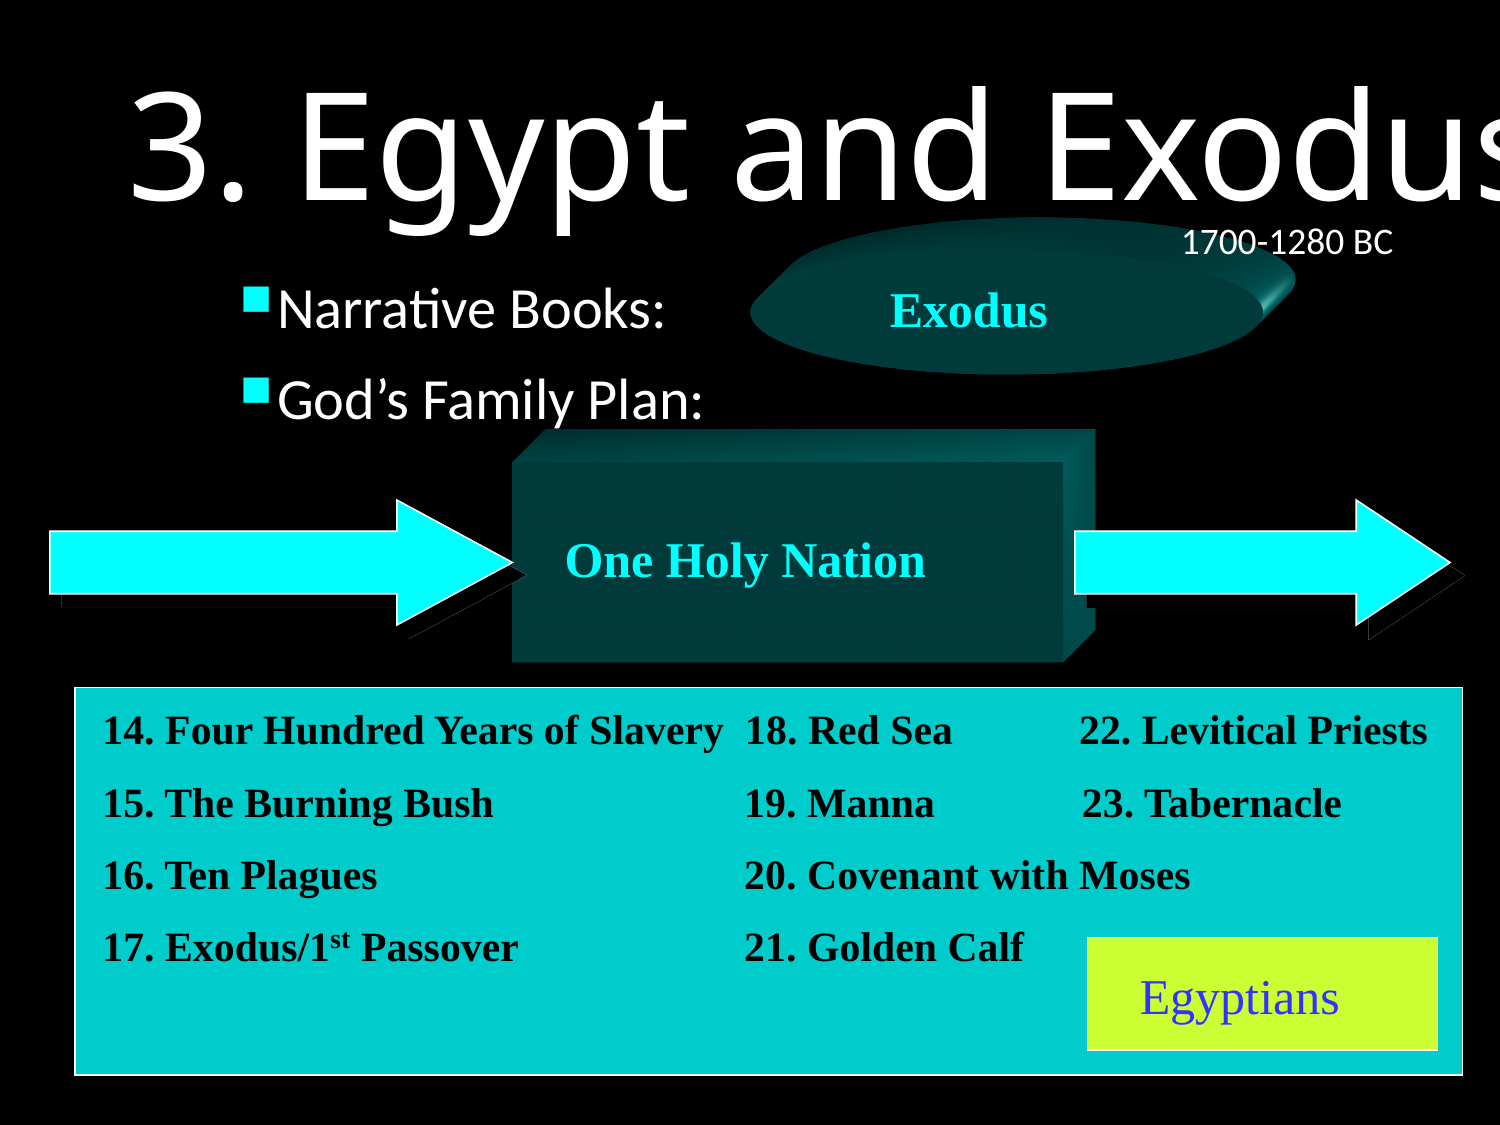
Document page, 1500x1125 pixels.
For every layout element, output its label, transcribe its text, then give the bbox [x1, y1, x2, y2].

text_box 1700-1280 BC [1165, 209, 1444, 271]
text_box Exodus [875, 274, 1063, 346]
title 3. Egypt and Exodus 1700-1300 BC [112, 0, 1500, 328]
text_box 14. Four Hundred Years of Slavery 18. Red Sea 22. Levitical Priests 15. The Burning Bush 19. Manna 23. Tabernacle 16. Ten Plagues 20. Covenant with Moses 17. Exodus/1st Passover 21. Golden Calf [87, 699, 1444, 1123]
text_box [74, 687, 1463, 1075]
text_box [1087, 937, 1438, 1051]
text_box [750, 217, 1295, 374]
list Narrative Books: God’s Family Plan: [225, 262, 1500, 938]
text_box One Holy Nation [549, 524, 942, 596]
text_box [49, 429, 1451, 662]
text_box Egyptians [1124, 962, 1355, 1034]
